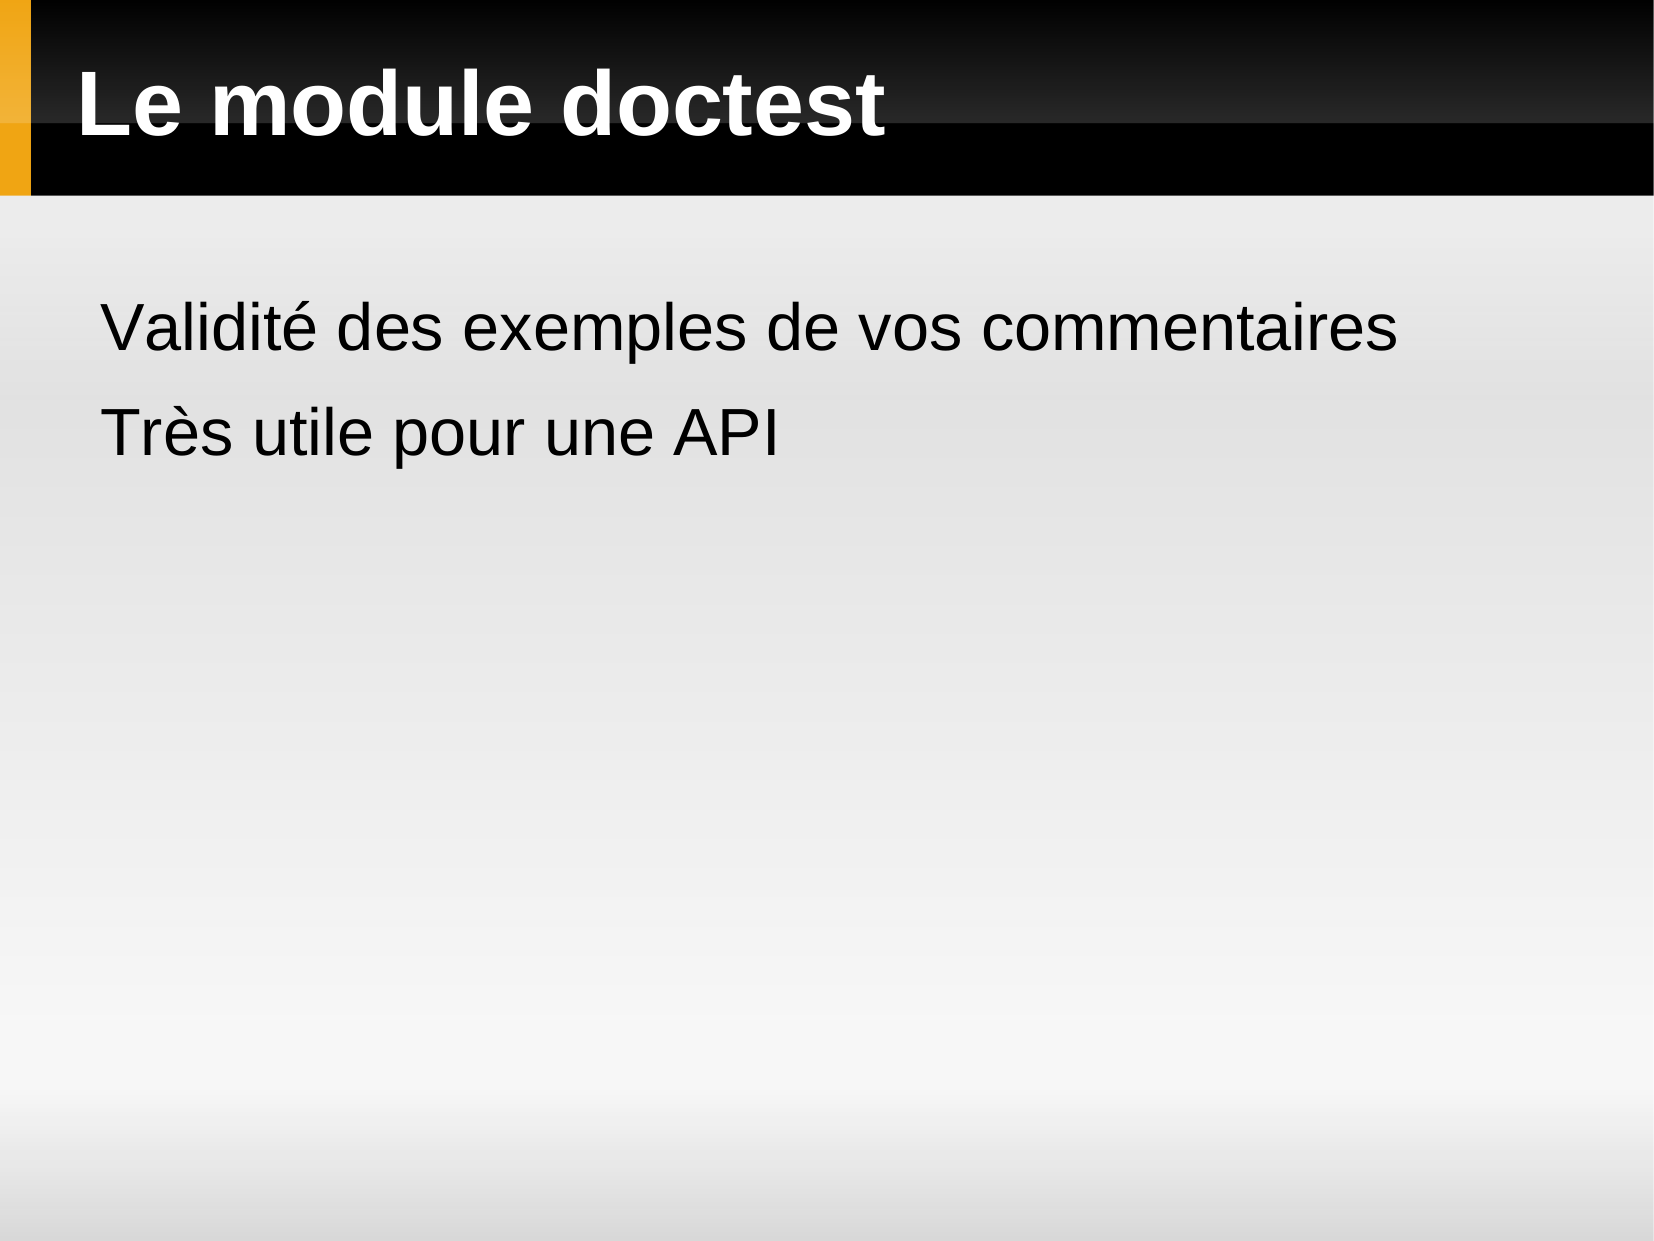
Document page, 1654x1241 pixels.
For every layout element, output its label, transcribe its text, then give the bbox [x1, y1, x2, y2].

title Le module doctest [76, 7, 1565, 200]
picture [0, 0, 1654, 1241]
list Validité des exemples de vos commentaires Très utile pour une API [82, 290, 1571, 1094]
